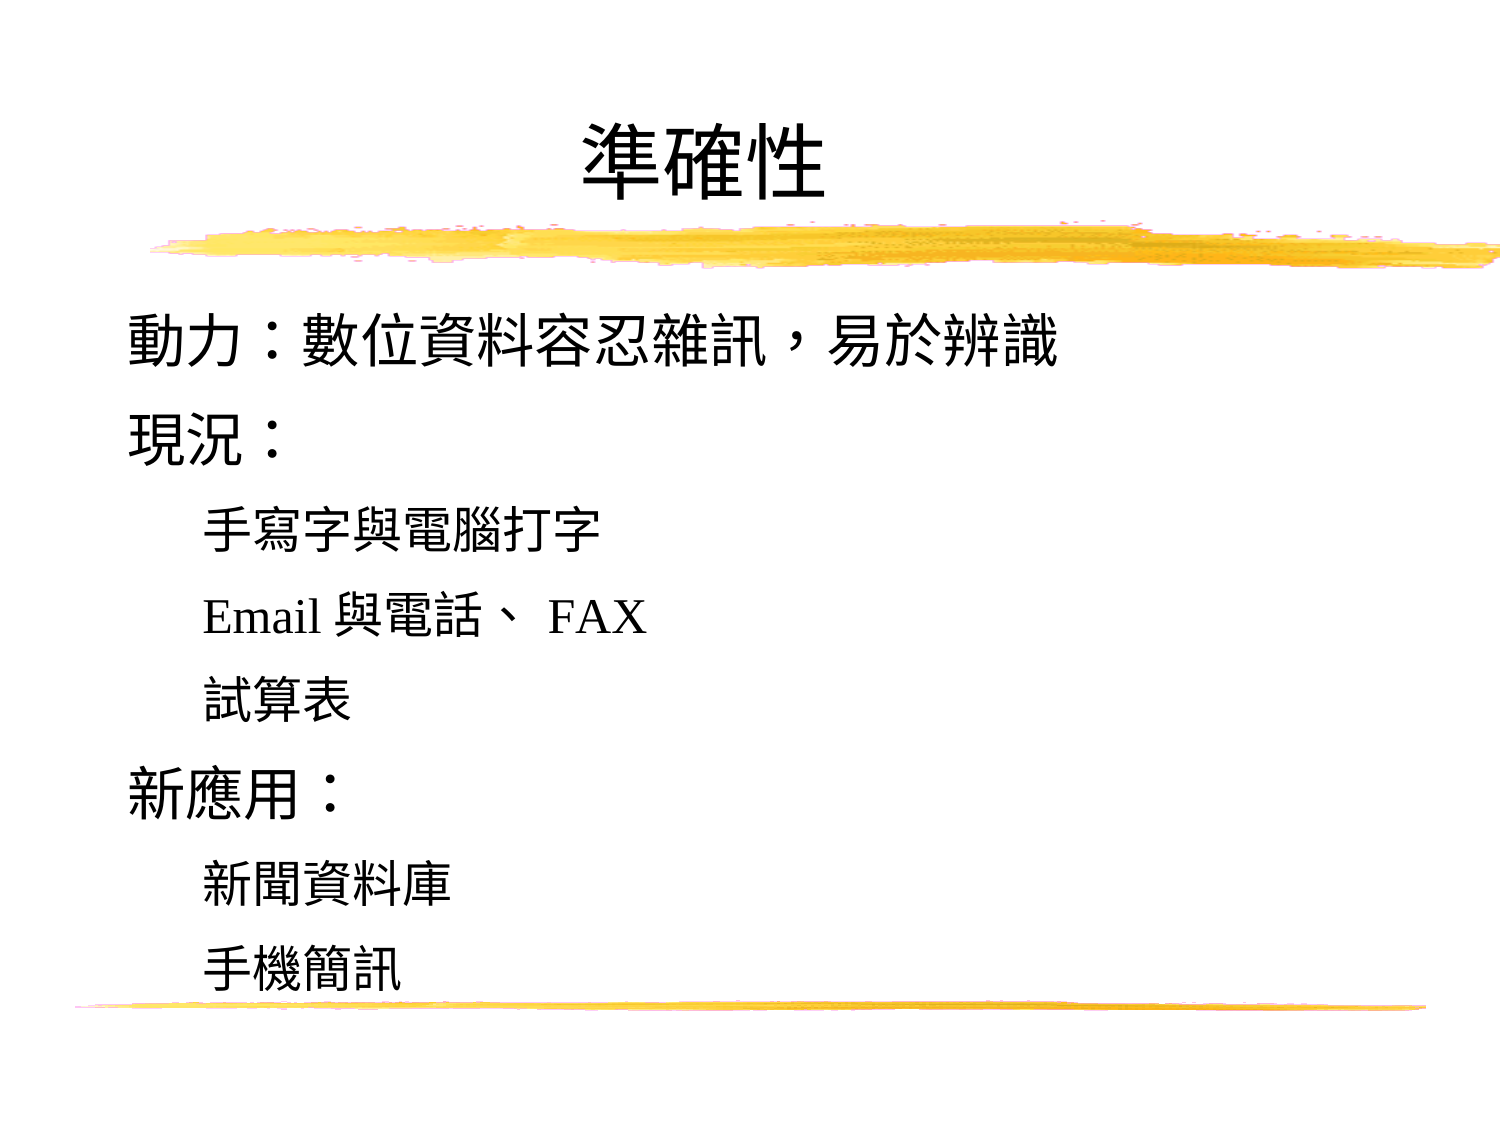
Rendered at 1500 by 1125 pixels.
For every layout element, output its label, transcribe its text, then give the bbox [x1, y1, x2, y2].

list 動力：數位資料容忍雜訊，易於辨識 現況： 手寫字與電腦打字 Email與電話、FAX 試算表 新應用： 新聞資料庫 手機簡訊 [112, 287, 1388, 963]
title 準確性 [66, 37, 1342, 225]
picture [150, 215, 1500, 279]
picture [75, 999, 1426, 1013]
